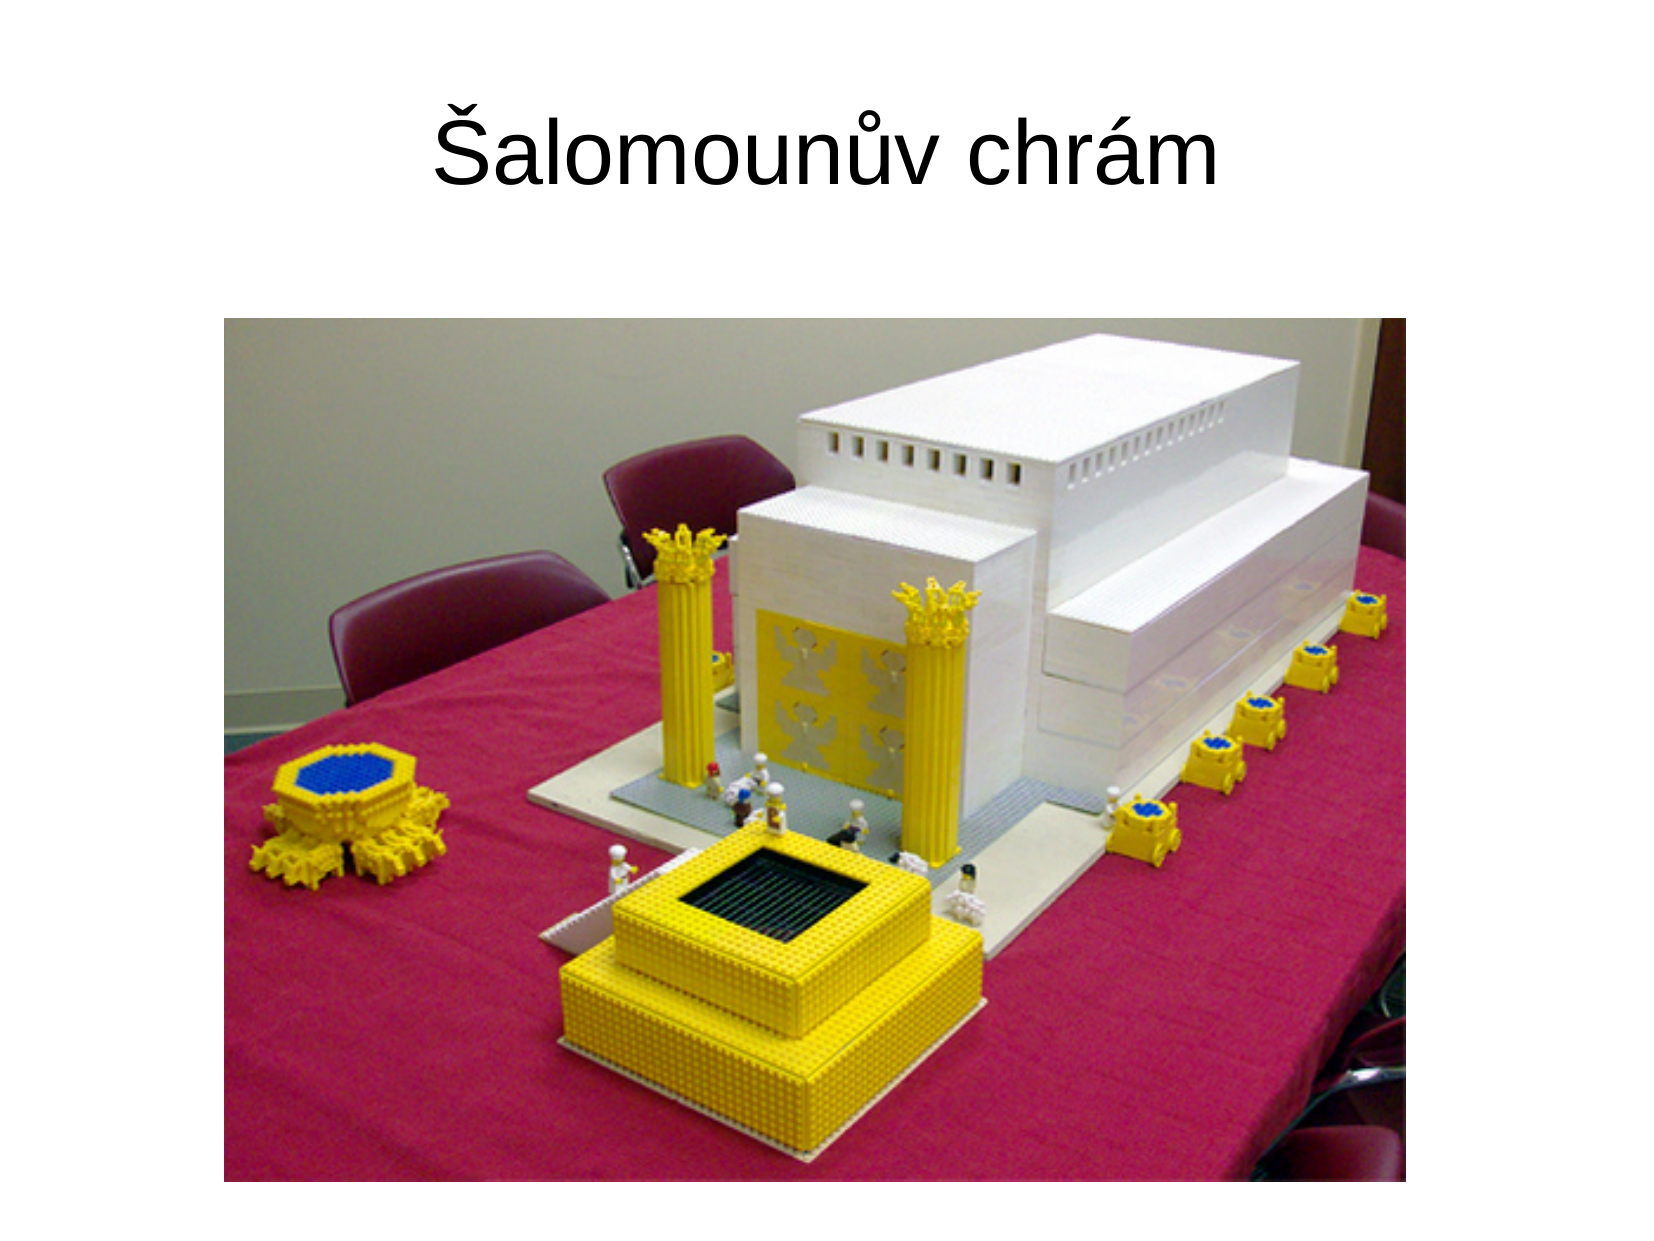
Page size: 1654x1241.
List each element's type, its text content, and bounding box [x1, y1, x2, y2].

picture [224, 318, 1406, 1182]
title Šalomounův chrám [82, 49, 1571, 257]
